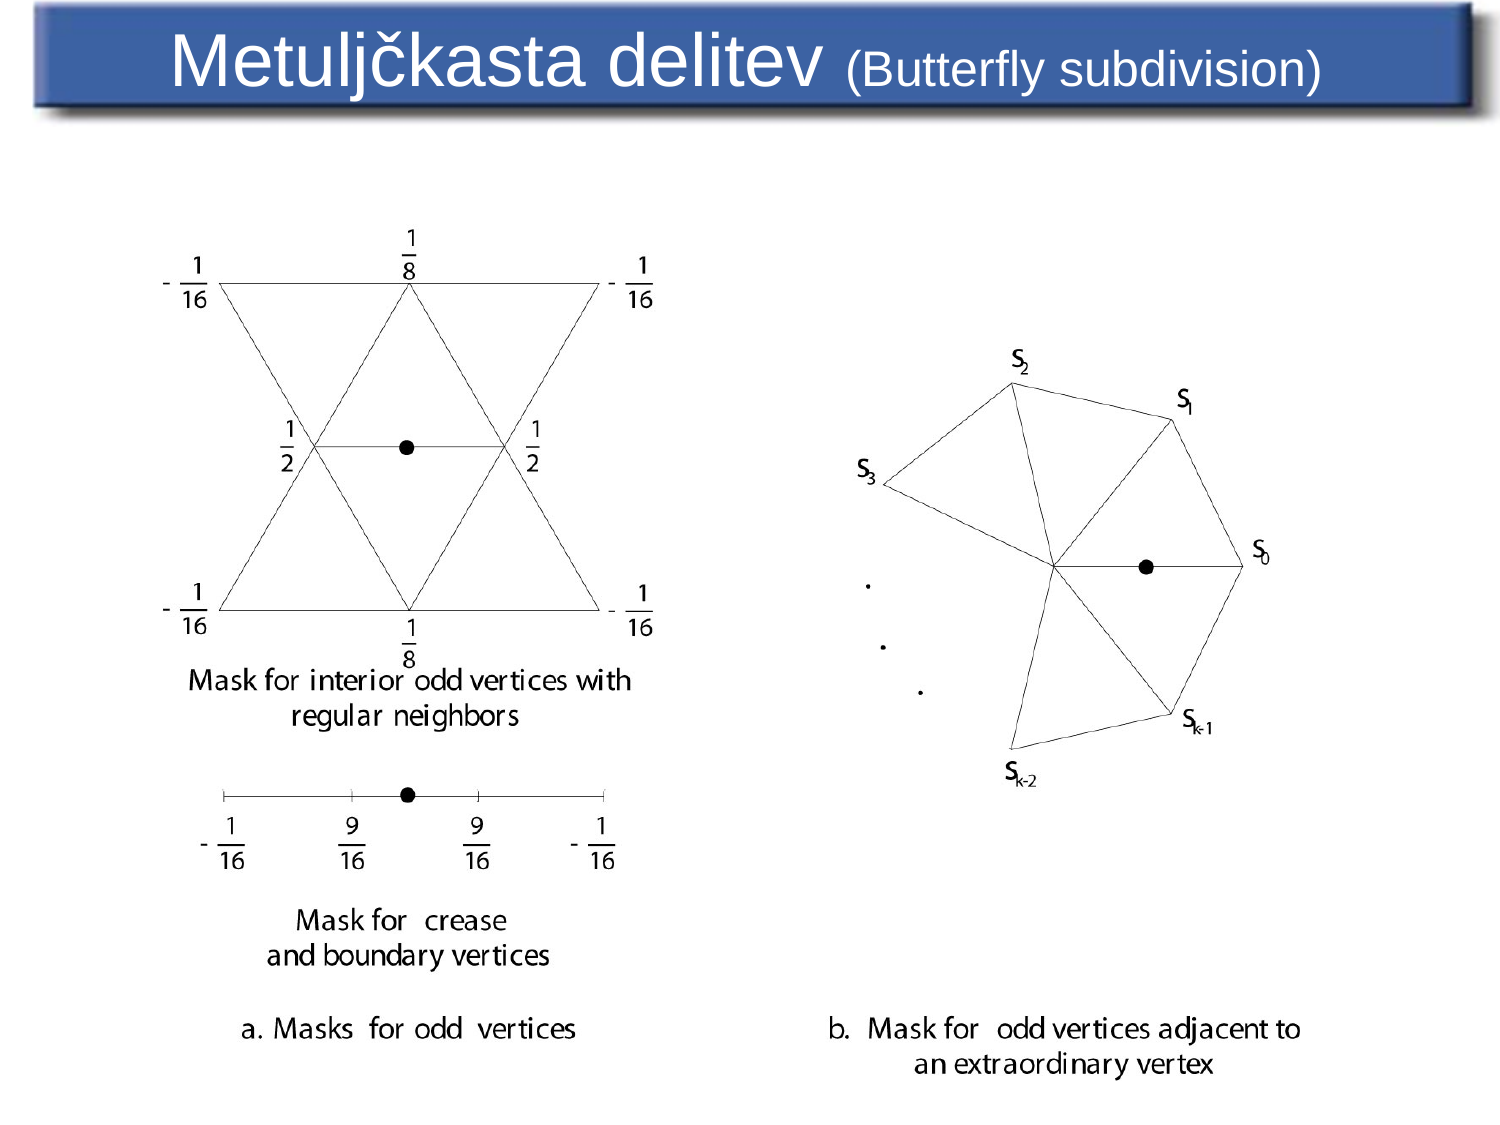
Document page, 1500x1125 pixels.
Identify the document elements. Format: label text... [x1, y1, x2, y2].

picture [162, 224, 1300, 1082]
title Metuljčkasta delitev (Butterfly subdivision) [0, 0, 1493, 114]
picture [32, 0, 1500, 127]
